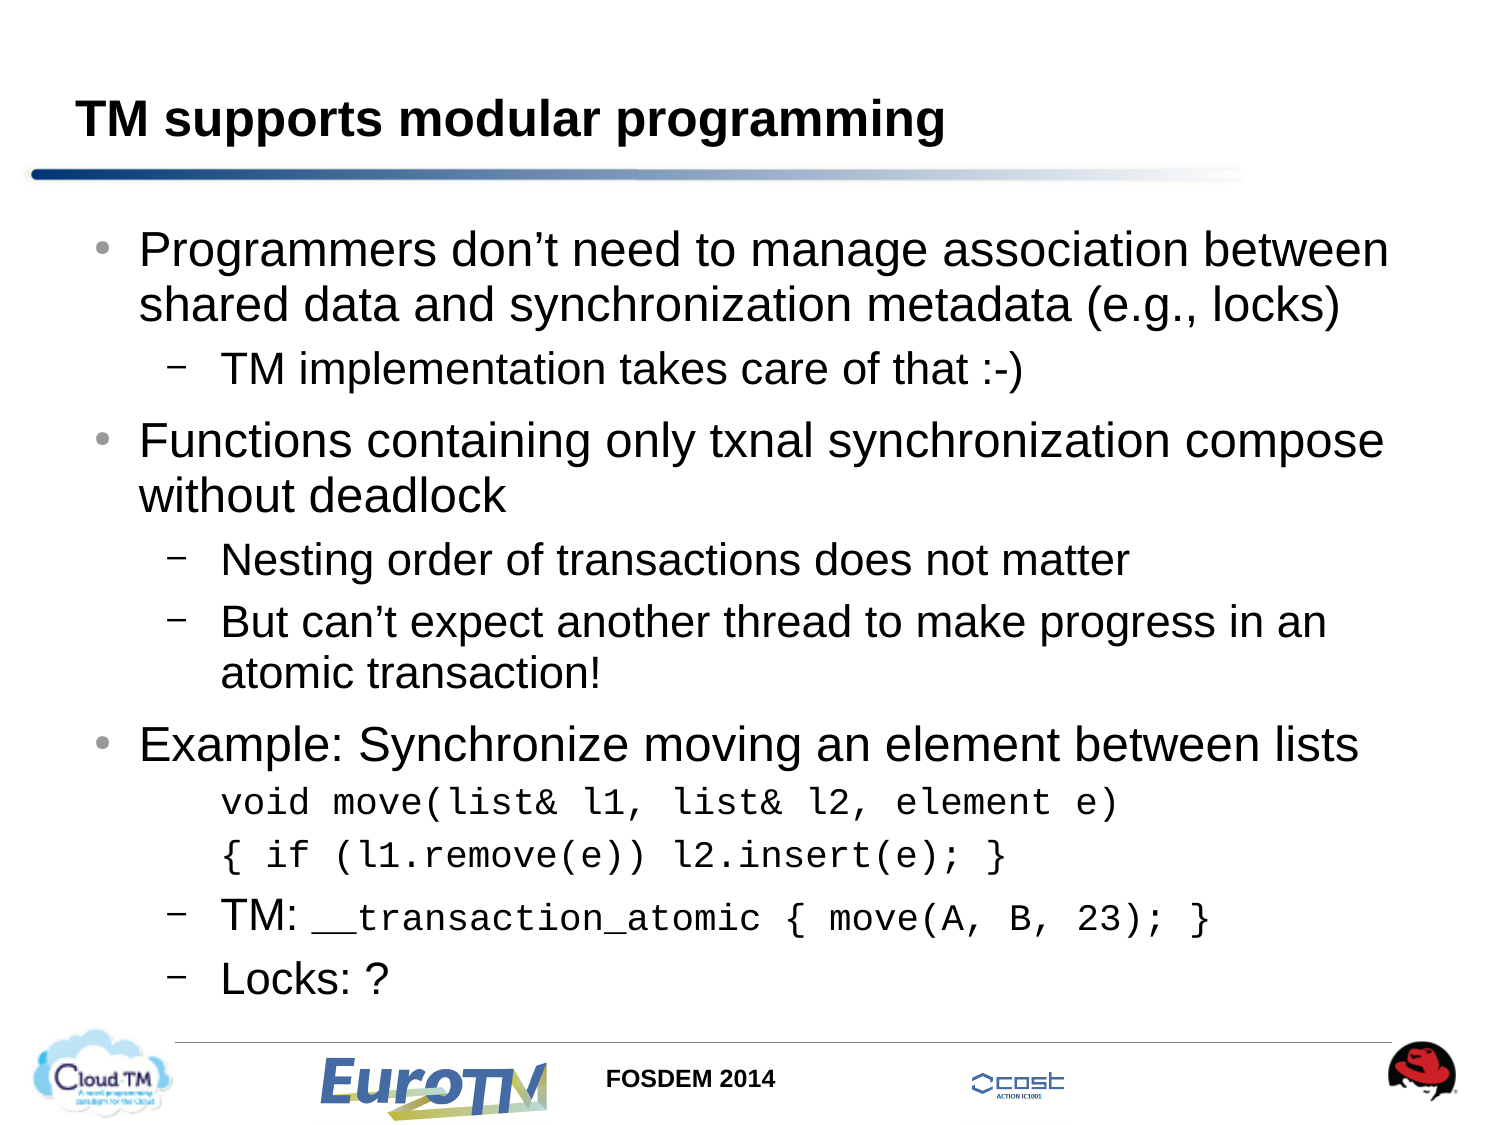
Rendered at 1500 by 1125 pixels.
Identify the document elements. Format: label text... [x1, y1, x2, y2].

list Programmers don’t need to manage association between shared data and synchronization metadata (e.g., locks) TM implementation takes care of that :-) Functions containing only txnal synchronization compose without deadlock Nesting order of transactions does not matter But can’t expect another thread to make progress in an atomic transaction! Example: Synchronize moving an element between lists void move(list& l1, list& l2, element e) { if (l1.remove(e)) l2.insert(e); } TM: __transaction_atomic { move(A, B, 23); } Locks: ? [78, 222, 1429, 1007]
title TM supports modular programming [75, 34, 1425, 205]
picture [29, 1025, 175, 1120]
picture [315, 1053, 555, 1125]
picture [16, 160, 75, 189]
picture [1387, 1039, 1463, 1110]
